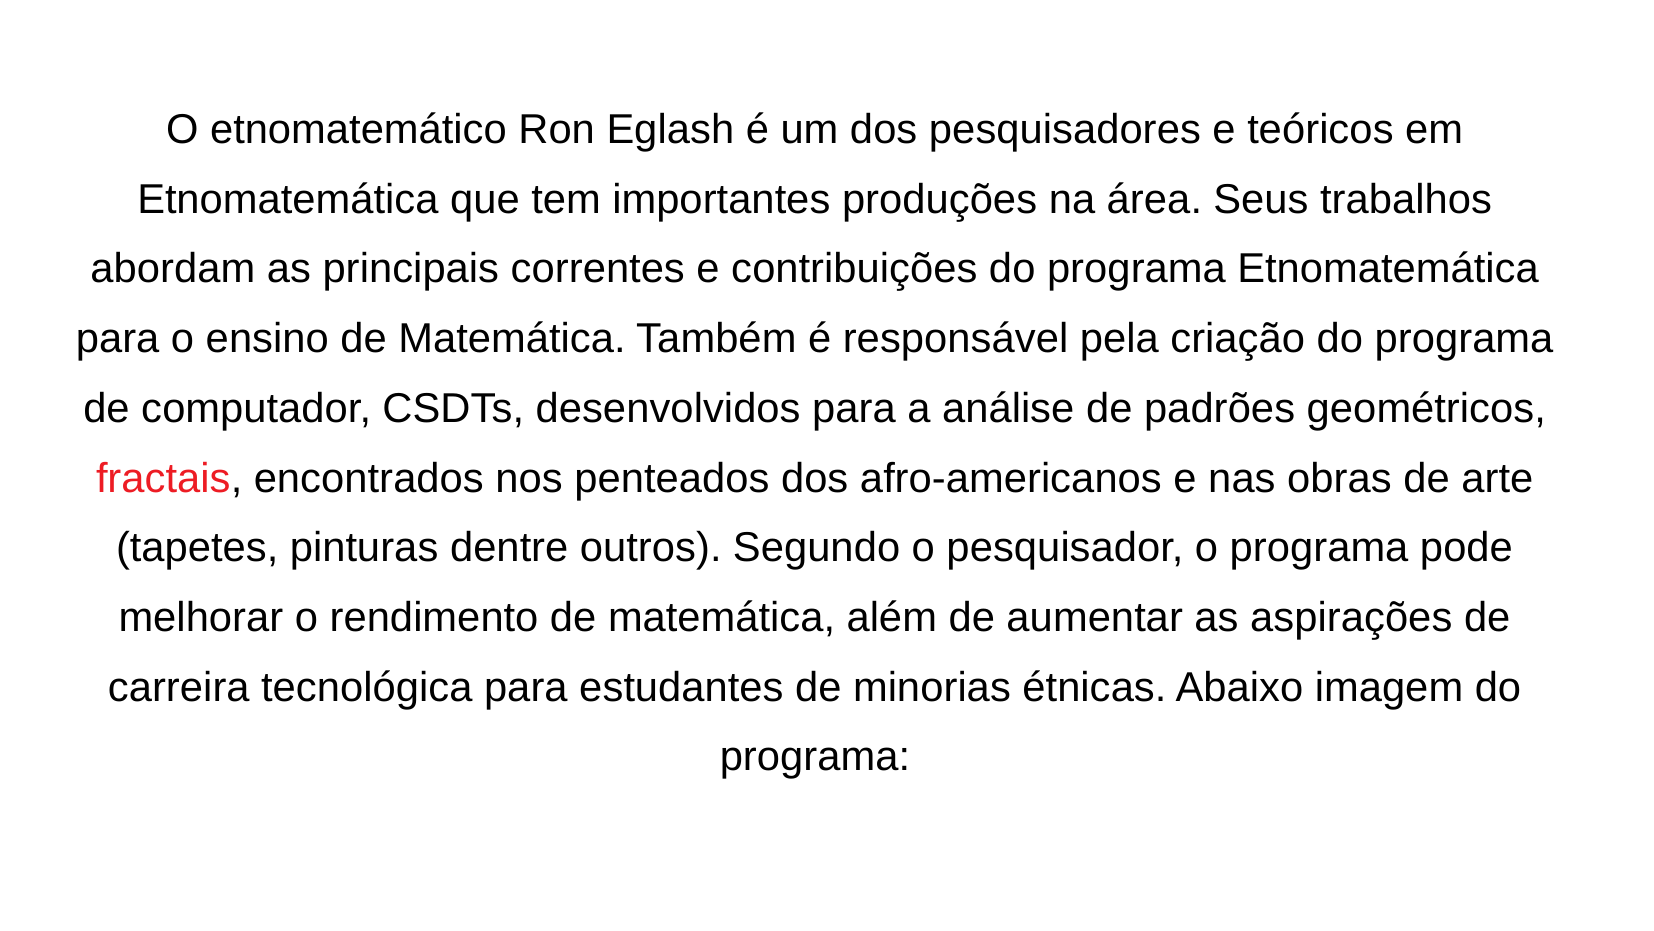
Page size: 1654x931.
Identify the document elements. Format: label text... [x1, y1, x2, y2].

title O etnomatemático Ron Eglash é um dos pesquisadores e teóricos em Etnomatemática que tem importantes produções na área. Seus trabalhos abordam as principais correntes e contribuições do programa Etnomatemática para o ensino de Matemática. Também é responsável pela criação do programa de computador, CSDTs, desenvolvidos para a análise de padrões geométricos, fractais, encontrados nos penteados dos afro-americanos e nas obras de arte (tapetes, pinturas dentre outros). Segundo o pesquisador, o programa pode melhorar o rendimento de matemática, além de aumentar as aspirações de carreira tecnológica para estudantes de minorias étnicas. Abaixo imagem do programa: [70, 82, 1560, 780]
